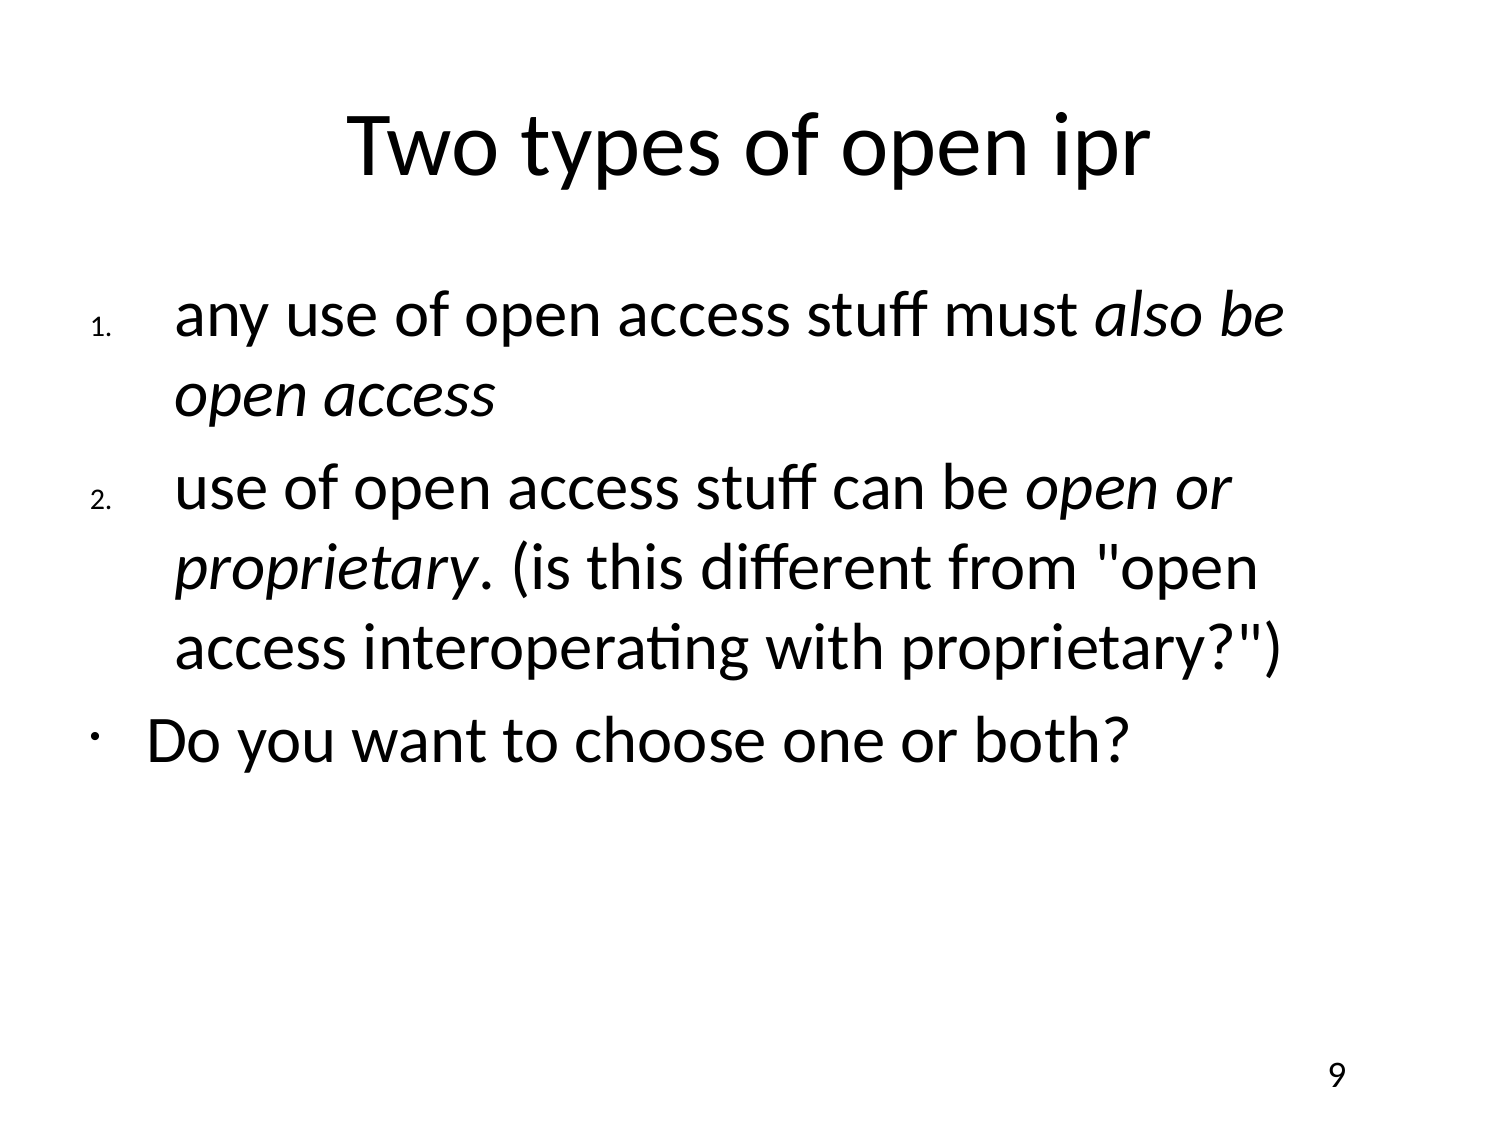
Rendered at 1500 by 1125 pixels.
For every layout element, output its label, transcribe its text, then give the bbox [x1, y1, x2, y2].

title Two types of open ipr [75, 45, 1425, 233]
list any use of open access stuff must also be open access use of open access stuff can be open or proprietary. (is this different from "open access interoperating with proprietary?") Do you want to choose one or both? [75, 262, 1425, 1005]
